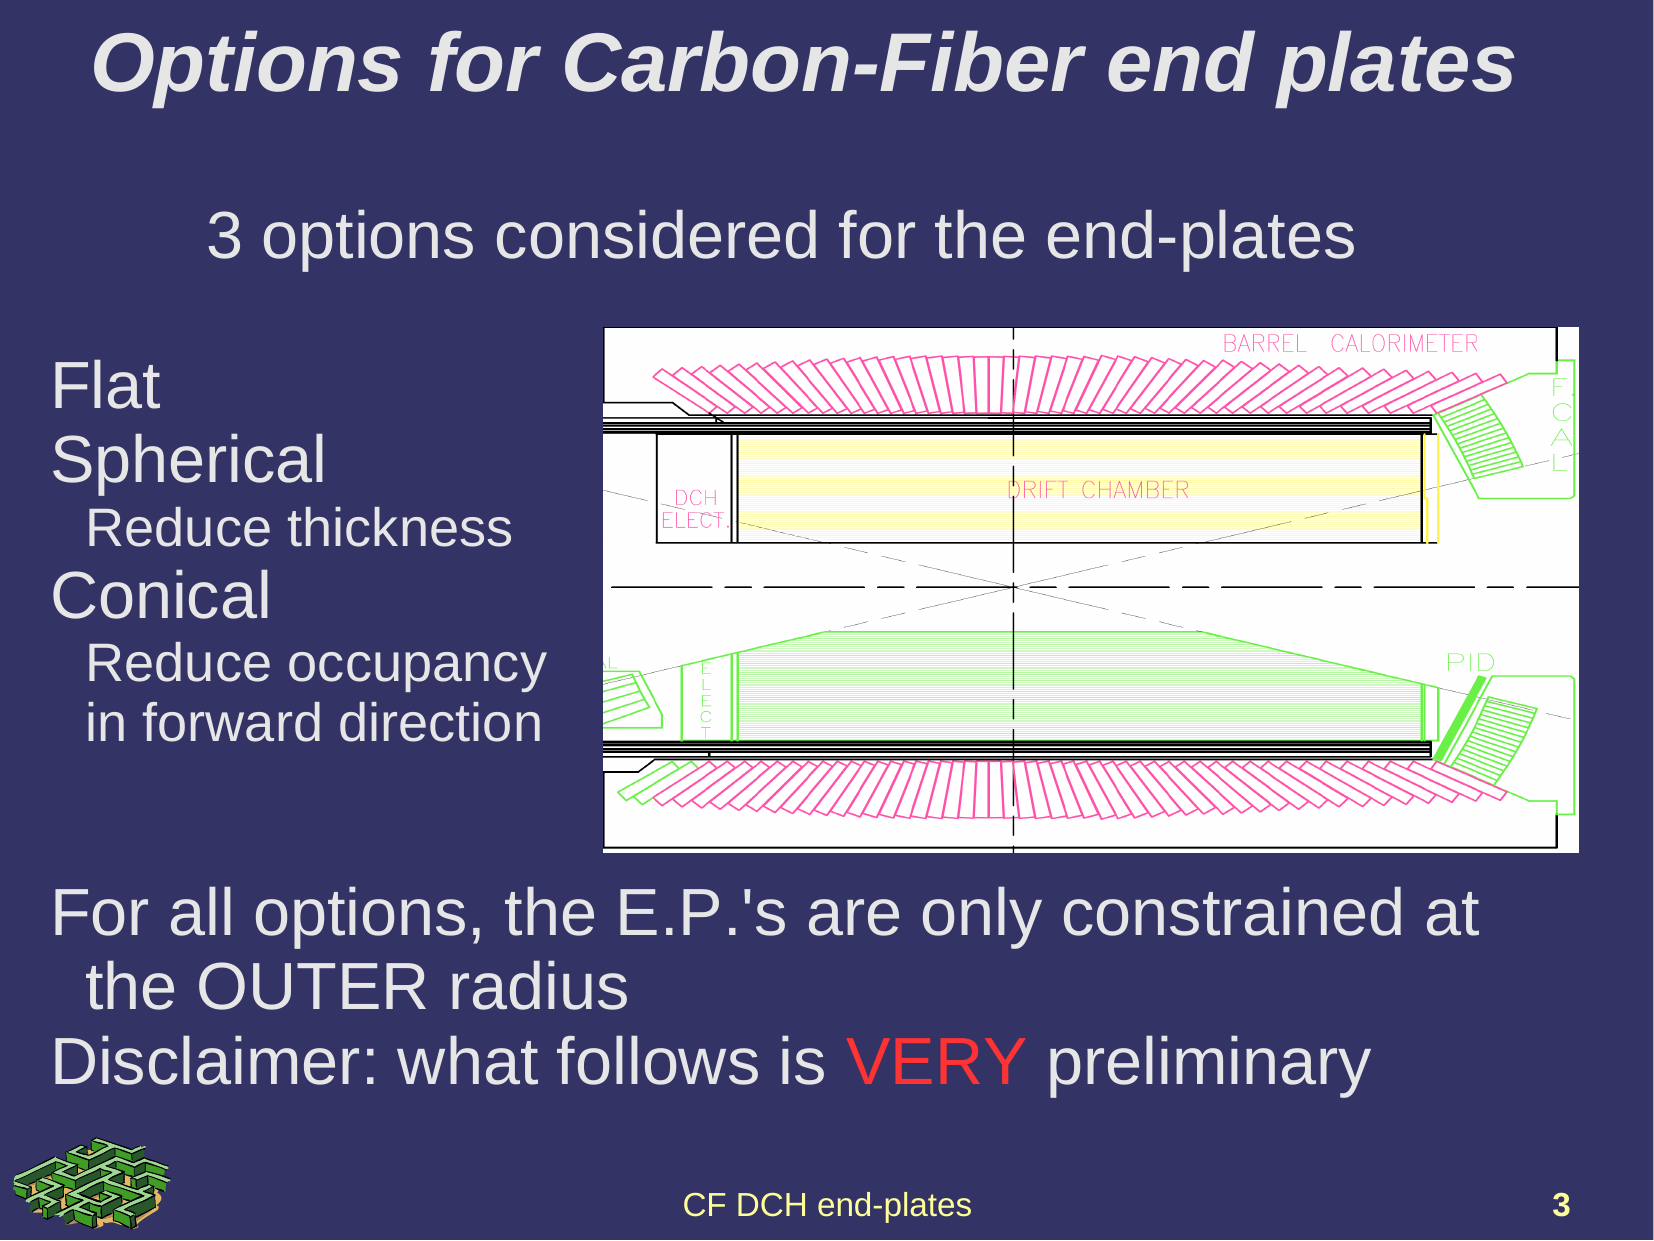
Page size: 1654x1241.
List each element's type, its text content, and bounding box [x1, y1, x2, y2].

subtitle 3 options considered for the end-plates Flat Spherical Reduce thickness Conical Reduce occupancy in forward direction For all options, the E.P.'s are only constrained at the OUTER radius Disclaimer: what follows is VERY preliminary [14, 87, 1514, 1210]
picture [603, 327, 1579, 853]
title Options for Carbon-Fiber end plates [75, 9, 1534, 116]
